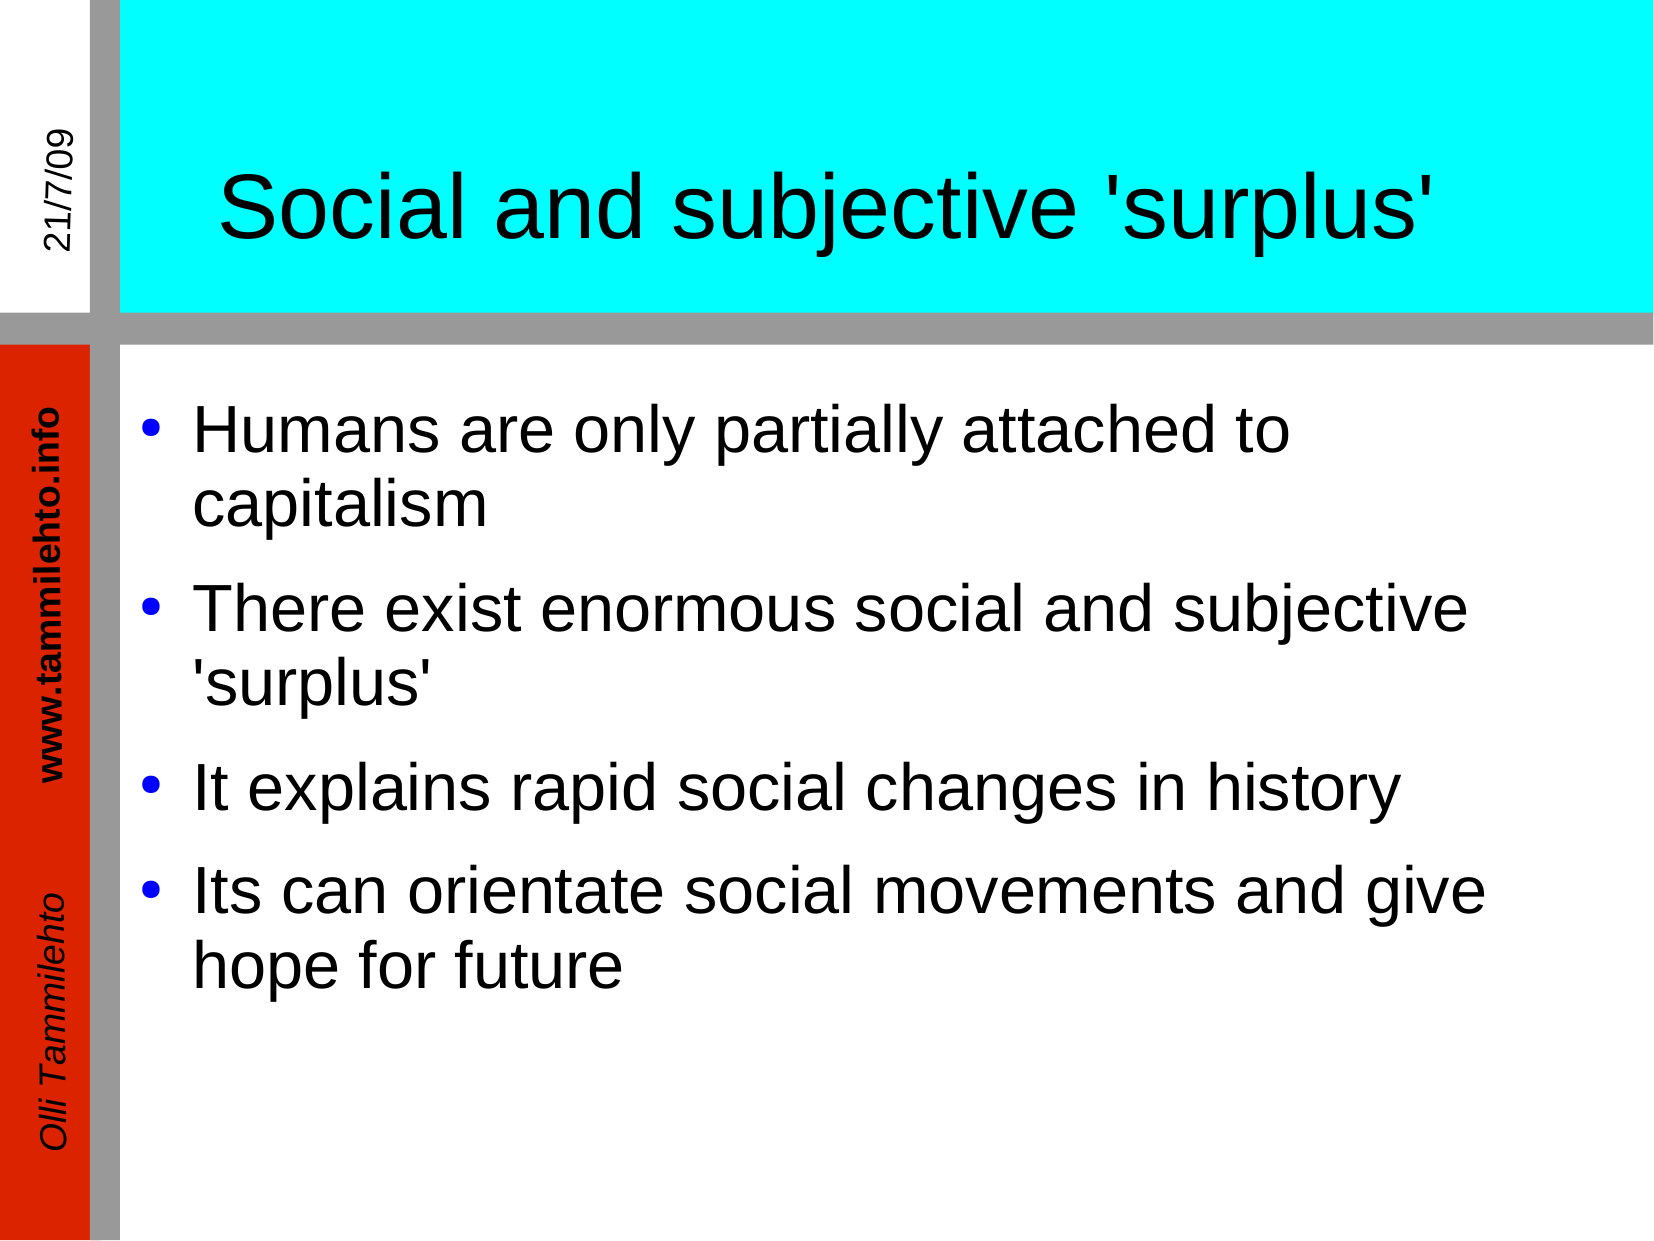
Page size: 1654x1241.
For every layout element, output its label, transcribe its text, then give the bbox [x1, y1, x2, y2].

list Humans are only partially attached to capitalism There exist enormous social and subjective 'surplus' It explains rapid social changes in history Its can orientate social movements and give hope for future [121, 391, 1534, 1127]
title Social and subjective 'surplus' [121, 102, 1534, 311]
